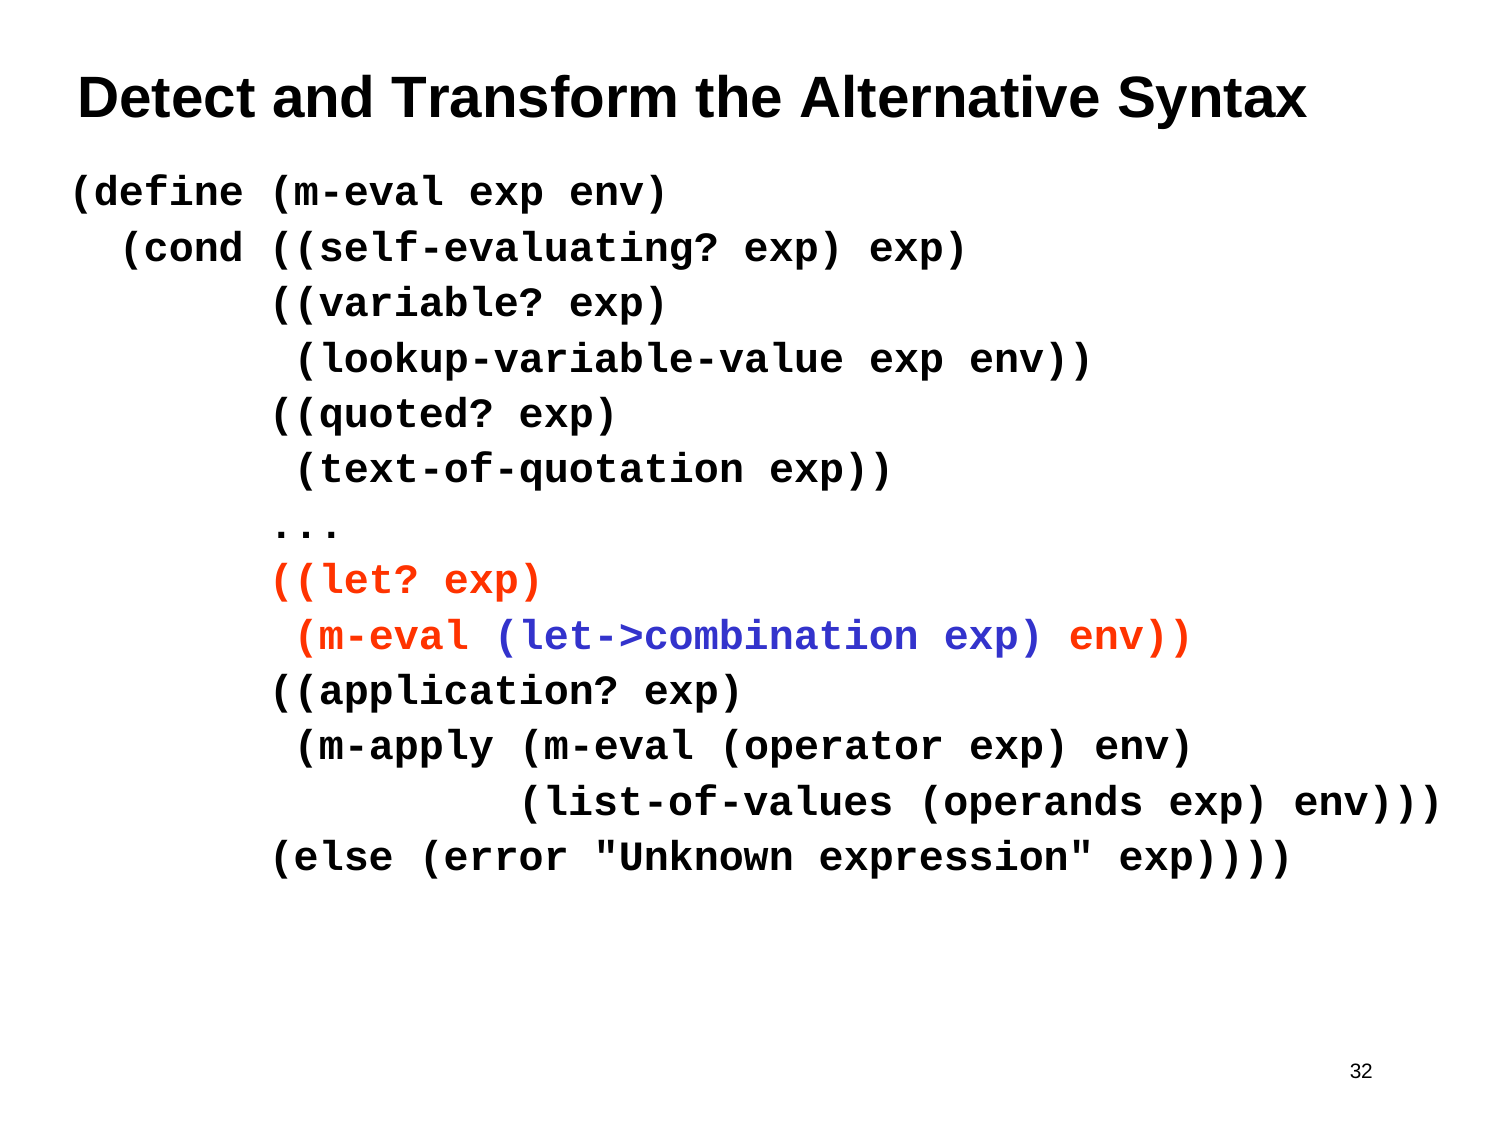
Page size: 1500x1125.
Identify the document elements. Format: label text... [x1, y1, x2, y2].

text_box (define (m-eval exp env) (cond ((self-evaluating? exp) exp) ((variable? exp) (lookup-variable-value exp env)) ((quoted? exp) (text-of-quotation exp)) ... ((let? exp) (m-eval (let->combination exp) env)) ((application? exp) (m-apply (m-eval (operator exp) env) (list-of-values (operands exp) env))) (else (error "Unknown expression" exp)))) [53, 162, 1474, 1000]
text_box <number> [1025, 1049, 1388, 1101]
text_box Detect and Transform the Alternative Syntax [62, 24, 1338, 162]
